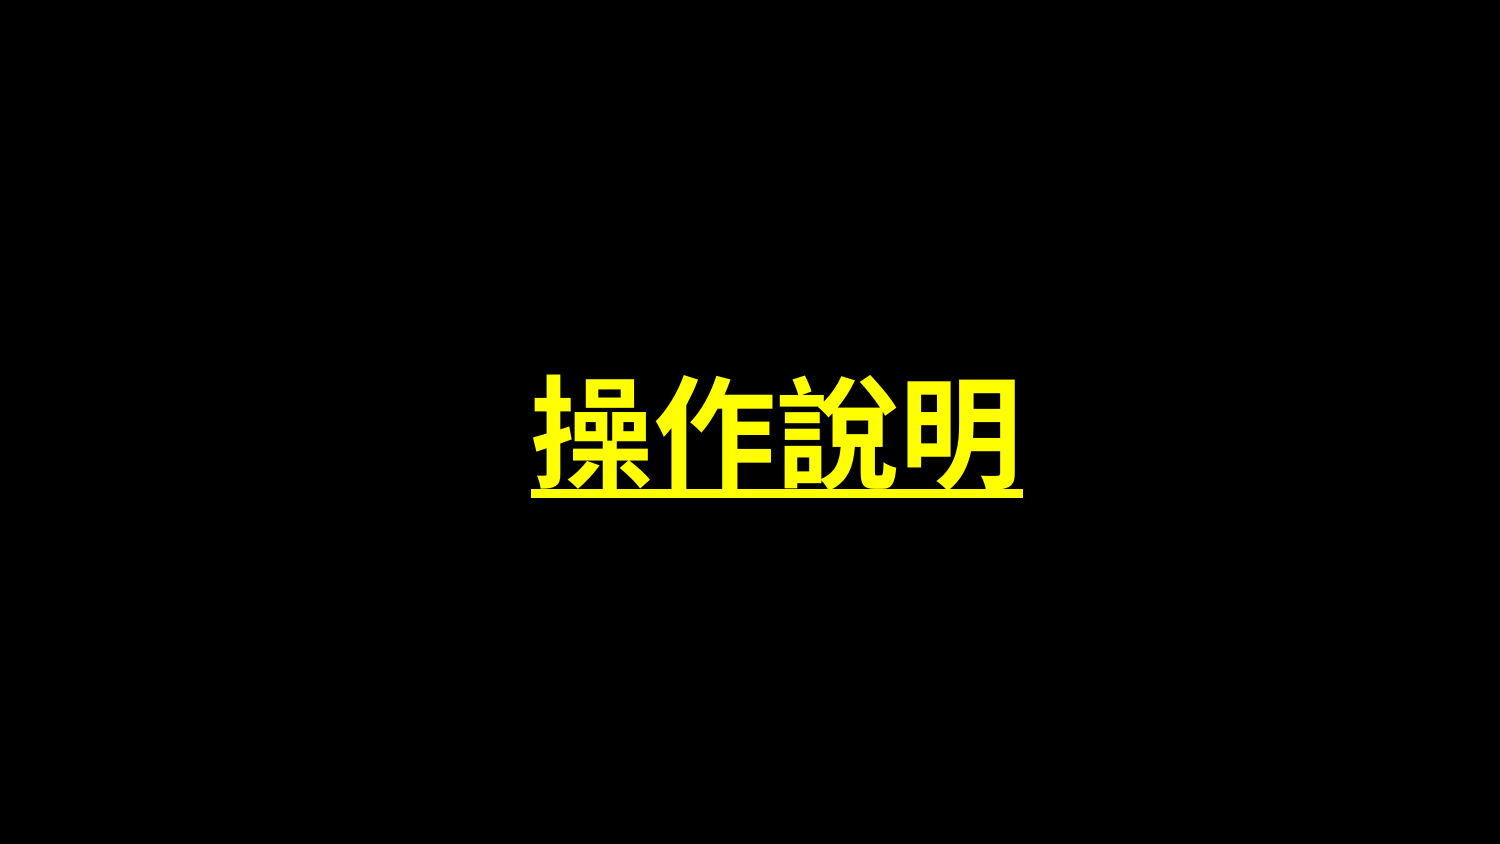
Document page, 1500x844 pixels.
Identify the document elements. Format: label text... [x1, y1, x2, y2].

text_box 操作說明 [515, 358, 1049, 522]
